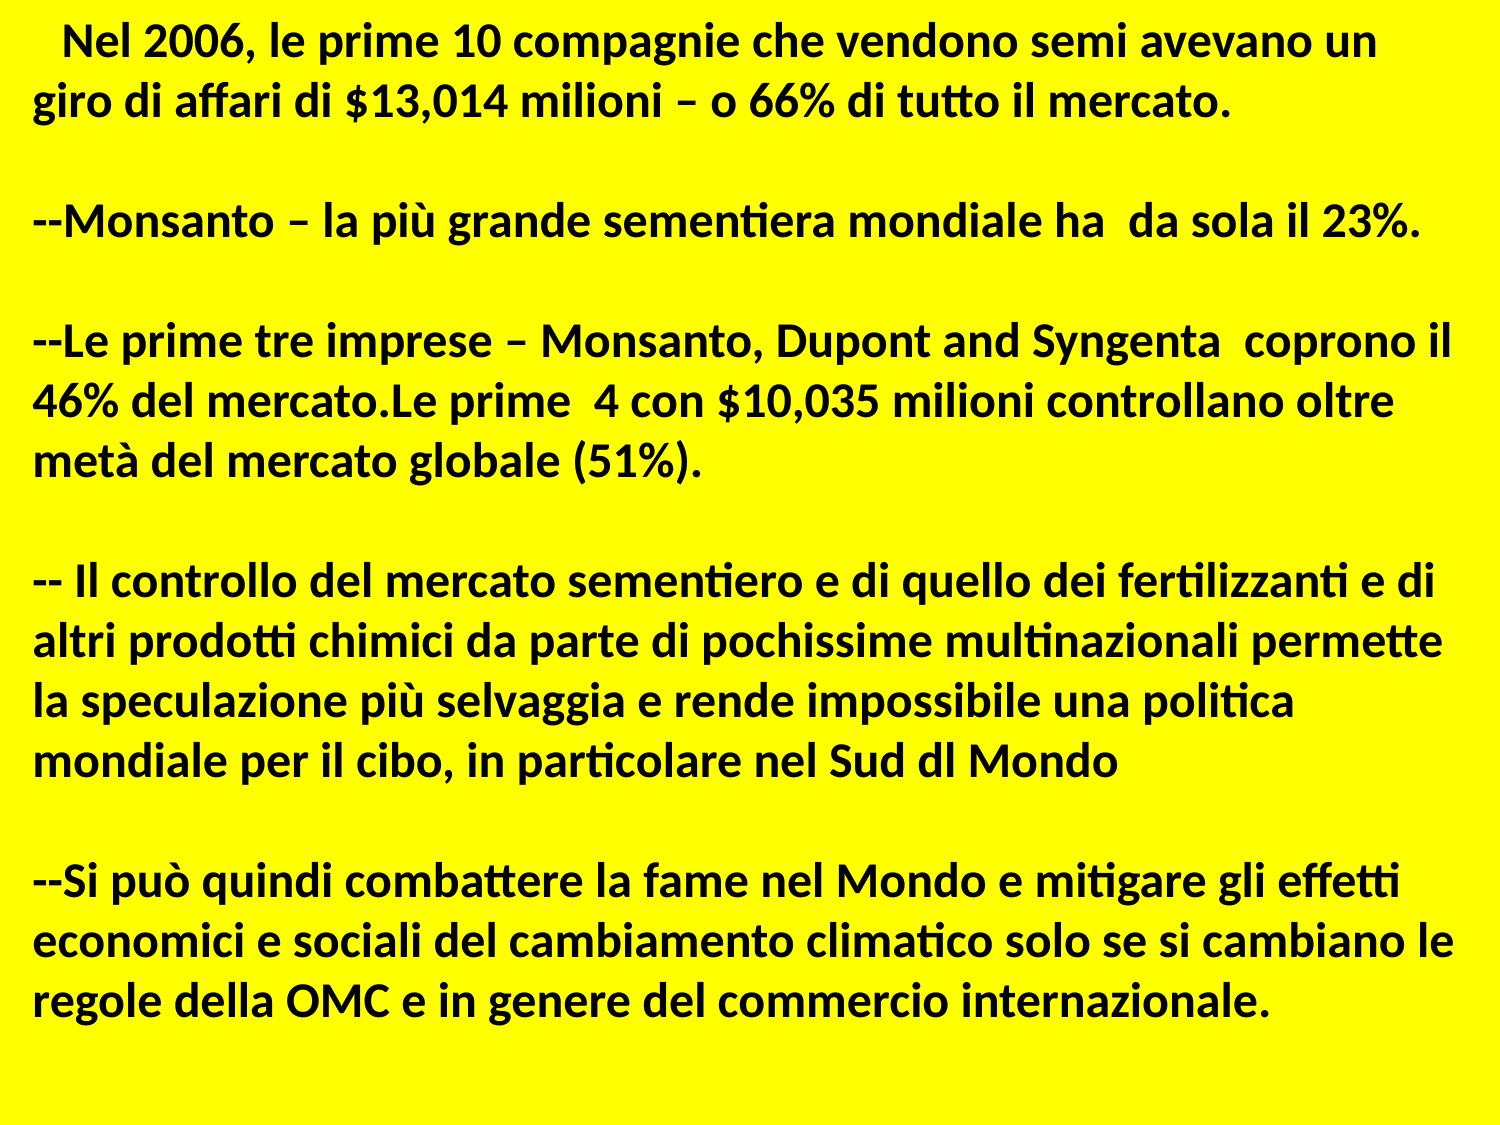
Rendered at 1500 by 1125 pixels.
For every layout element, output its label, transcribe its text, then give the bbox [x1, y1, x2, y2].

text_box Nel 2006, le prime 10 compagnie che vendono semi avevano un giro di affari di $13,014 milioni – o 66% di tutto il mercato. --Monsanto – la più grande sementiera mondiale ha da sola il 23%. --Le prime tre imprese – Monsanto, Dupont and Syngenta coprono il 46% del mercato.Le prime 4 con $10,035 milioni controllano oltre metà del mercato globale (51%). -- Il controllo del mercato sementiero e di quello dei fertilizzanti e di altri prodotti chimici da parte di pochissime multinazionali permette la speculazione più selvaggia e rende impossibile una politica mondiale per il cibo, in particolare nel Sud dl Mondo --Si può quindi combattere la fame nel Mondo e mitigare gli effetti economici e sociali del cambiamento climatico solo se si cambiano le regole della OMC e in genere del commercio internazionale. [17, 0, 1483, 1036]
